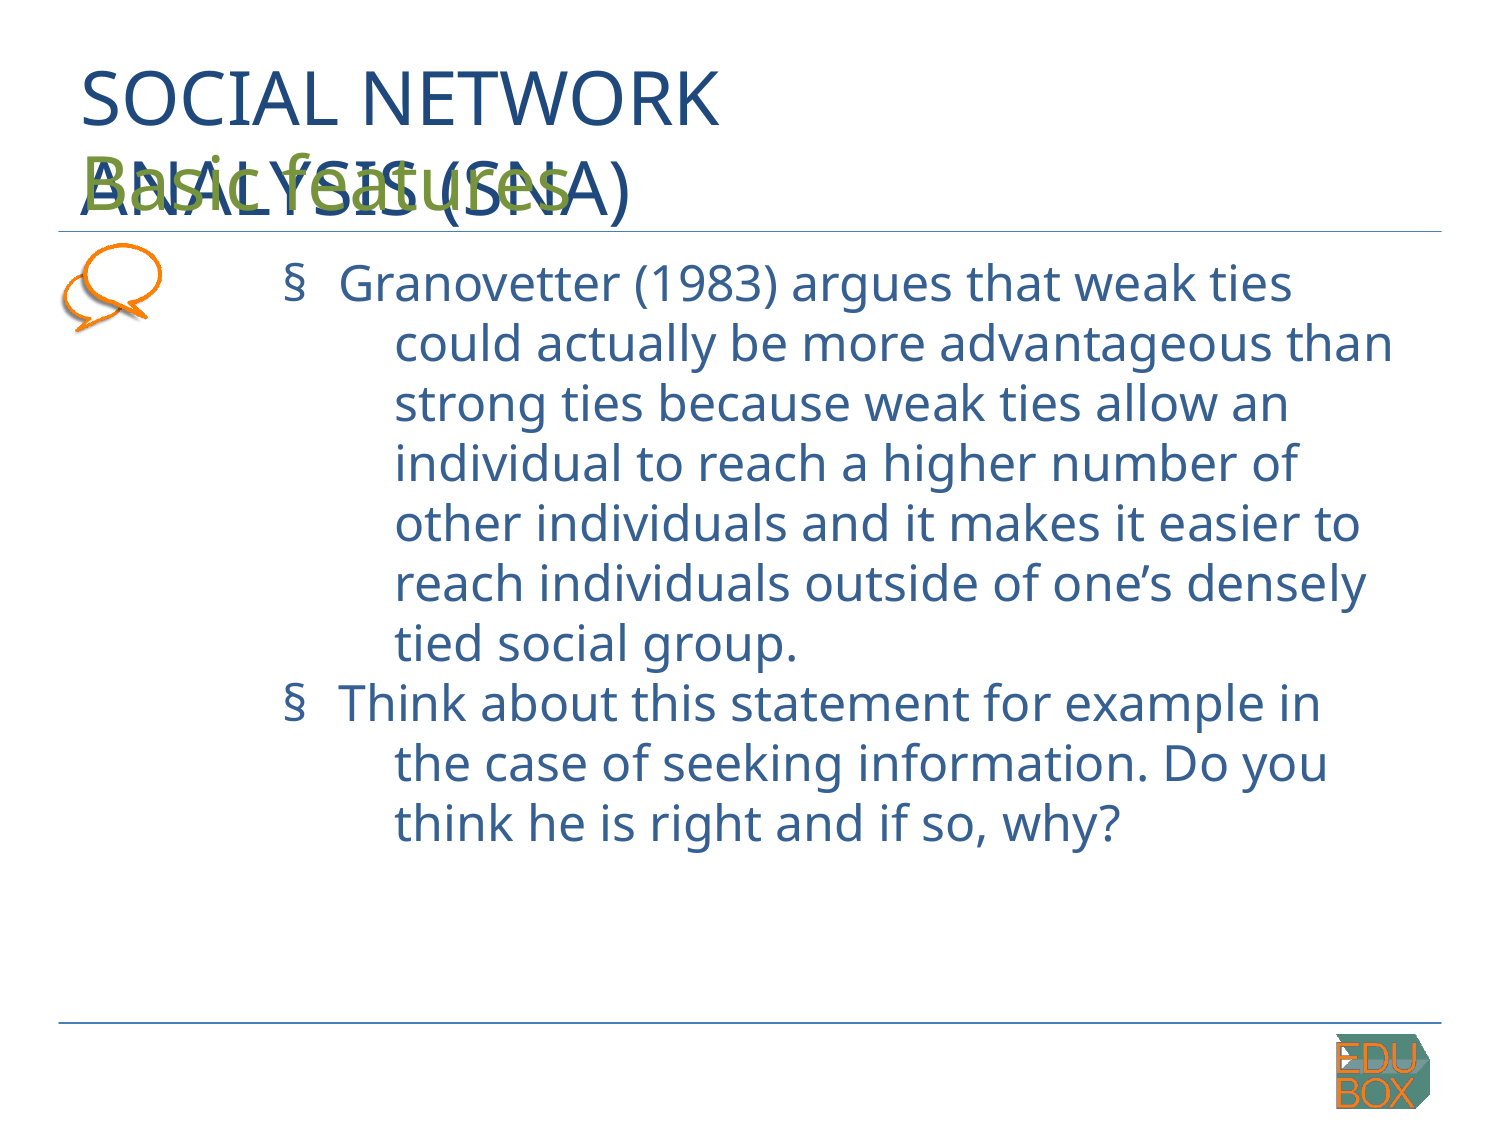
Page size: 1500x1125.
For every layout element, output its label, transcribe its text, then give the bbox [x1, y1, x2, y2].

picture [58, 243, 162, 339]
title SOCIAL NETWORK ANALYSIS (SNA) [66, 42, 1459, 153]
list Basic features [64, 127, 1040, 244]
text_box Granovetter (1983) argues that weak ties could actually be more advantageous than strong ties because weak ties allow an individual to reach a higher number of other individuals and it makes it easier to reach individuals outside of one’s densely tied social group. Think about this statement for example in the case of seeking information. Do you think he is right and if so, why? [135, 244, 1420, 379]
picture [1328, 1028, 1437, 1114]
